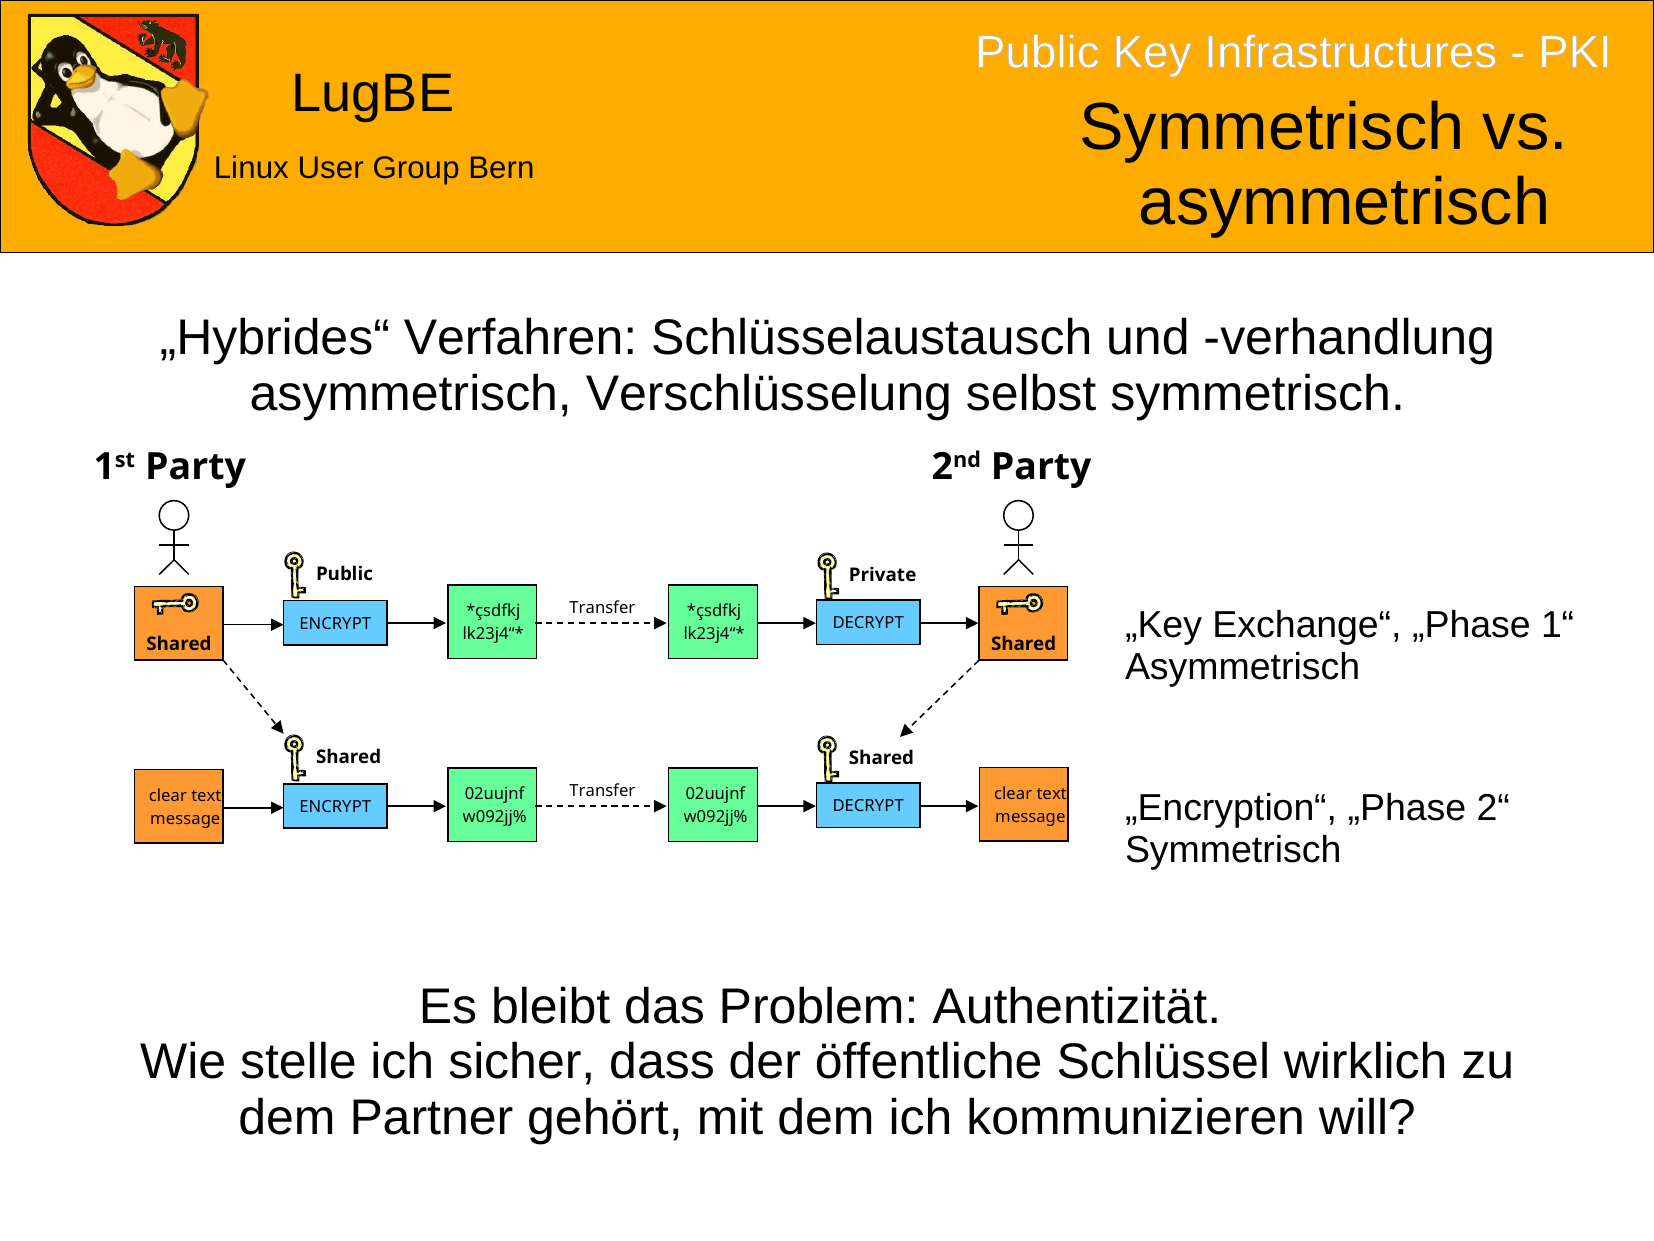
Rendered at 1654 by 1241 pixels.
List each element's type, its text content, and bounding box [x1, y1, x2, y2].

text_box Shared [131, 622, 227, 664]
text_box 02uujnf w092jj% [447, 767, 537, 842]
subtitle „Hybrides“ Verfahren: Schlüsselaustausch und -verhandlung asymmetrisch, Verschlüsselung selbst symmetrisch. Es bleibt das Problem: Authentizität. Wie stelle ich sicher, dass der öffentliche Schlüssel wirklich zu dem Partner gehört, mit dem ich kommunizieren will? [121, 262, 1534, 1192]
picture [816, 551, 841, 600]
text_box *çsdfkj lk23j4“* [668, 584, 758, 659]
text_box 2nd Party [916, 431, 1107, 499]
picture [151, 592, 200, 616]
picture [283, 733, 307, 783]
title Symmetrisch vs. asymmetrisch [712, 89, 1569, 239]
text_box „Key Exchange“, „Phase 1“ Asymmetrisch [1125, 603, 1576, 688]
text_box Private [834, 553, 932, 595]
text_box Shared [976, 622, 1071, 664]
text_box 1st Party [78, 431, 261, 499]
text_box [134, 586, 224, 622]
text_box Public [301, 552, 388, 594]
text_box Shared [834, 736, 929, 778]
text_box Transfer [554, 587, 651, 627]
text_box DECRYPT [816, 600, 920, 645]
text_box Transfer [554, 770, 651, 810]
text_box *çsdfkj lk23j4“* [447, 584, 537, 659]
text_box „Encryption“, „Phase 2“ Symmetrisch [1125, 786, 1576, 871]
text_box clear text message [134, 769, 224, 844]
text_box 02uujnf w092jj% [668, 767, 758, 842]
picture [995, 592, 1045, 616]
text_box DECRYPT [816, 783, 920, 828]
text_box ENCRYPT [283, 783, 387, 829]
picture [816, 734, 841, 783]
text_box [978, 586, 1068, 622]
text_box ENCRYPT [283, 600, 387, 646]
picture [283, 550, 307, 600]
text_box Shared [301, 735, 396, 777]
text_box clear text message [979, 767, 1069, 842]
